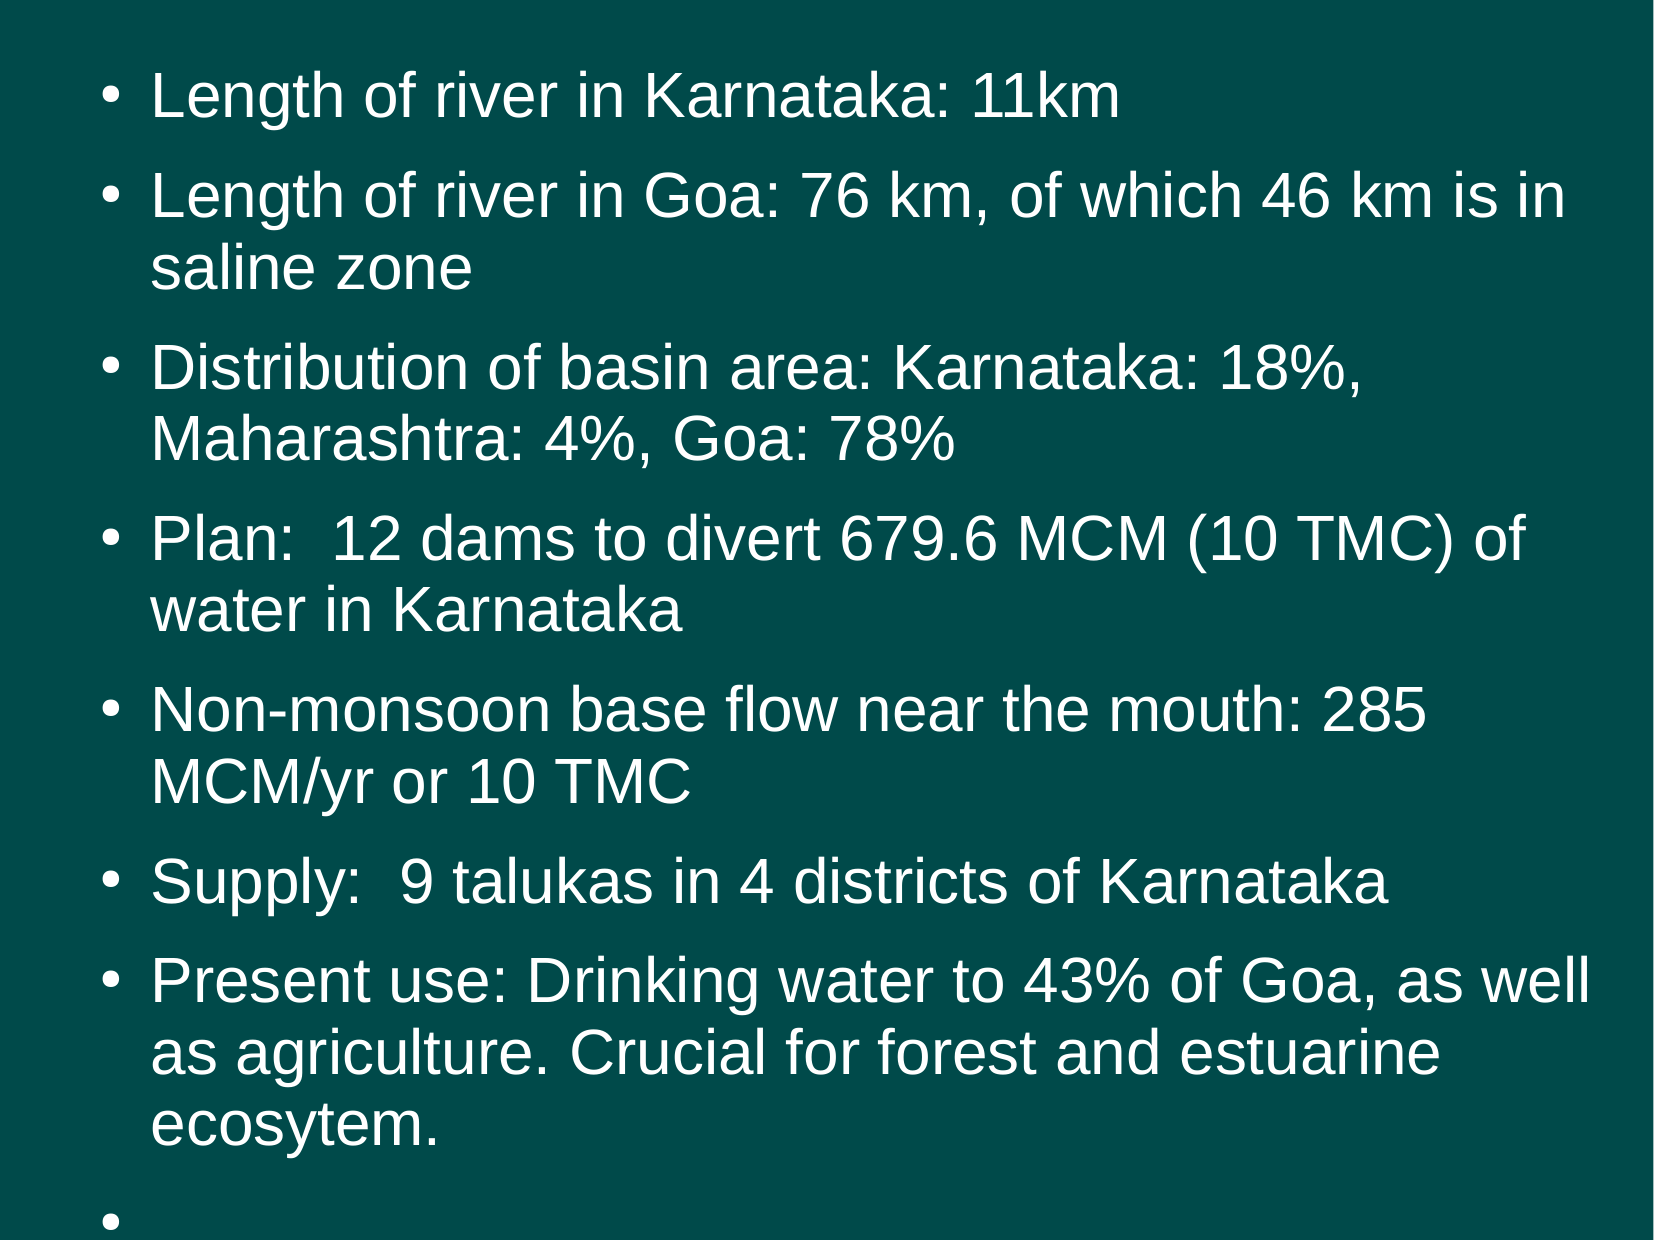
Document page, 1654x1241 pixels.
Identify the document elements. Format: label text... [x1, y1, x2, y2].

list Length of river in Karnataka: 11km Length of river in Goa: 76 km, of which 46 km is in saline zone Distribution of basin area: Karnataka: 18%, Maharashtra: 4%, Goa: 78% Plan: 12 dams to divert 679.6 MCM (10 TMC) of water in Karnataka Non-monsoon base flow near the mouth: 285 MCM/yr or 10 TMC Supply: 9 talukas in 4 districts of Karnataka Present use: Drinking water to 43% of Goa, as well as agriculture. Crucial for forest and estuarine ecosytem. [82, 60, 1606, 1171]
